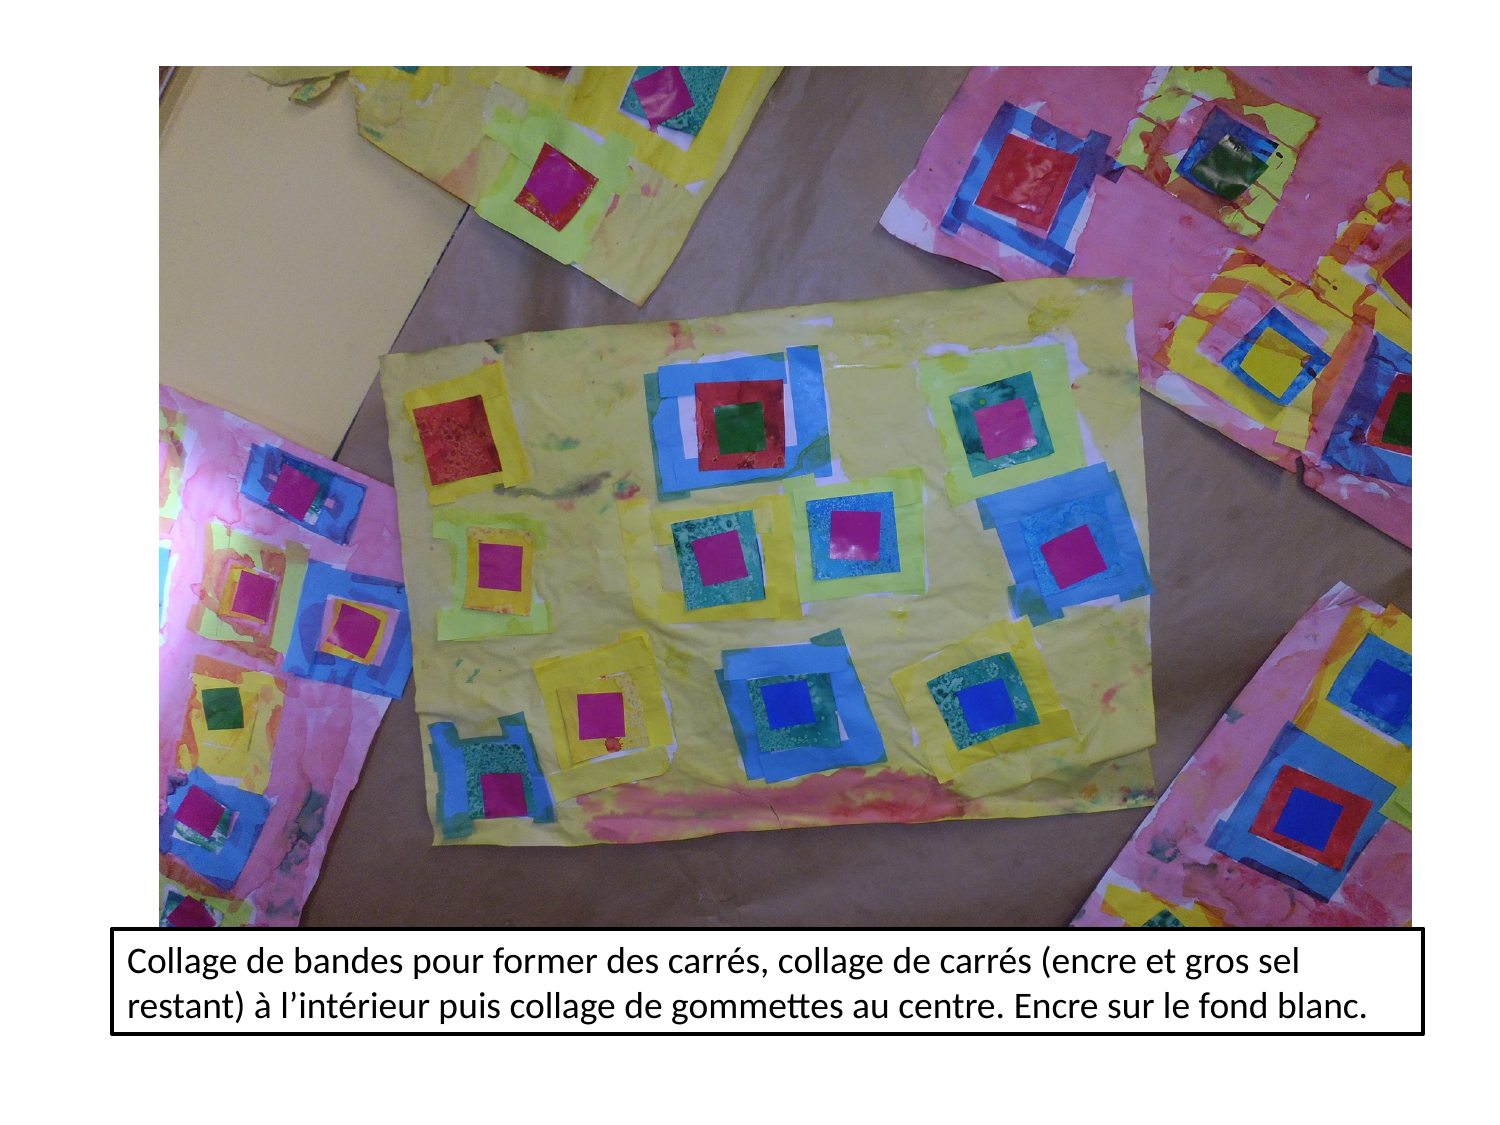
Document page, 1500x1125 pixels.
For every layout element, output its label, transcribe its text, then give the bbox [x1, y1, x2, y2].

text_box Collage de bandes pour former des carrés, collage de carrés (encre et gros sel restant) à l’intérieur puis collage de gommettes au centre. Encre sur le fond blanc. [112, 928, 1424, 1034]
picture [159, 66, 1412, 927]
